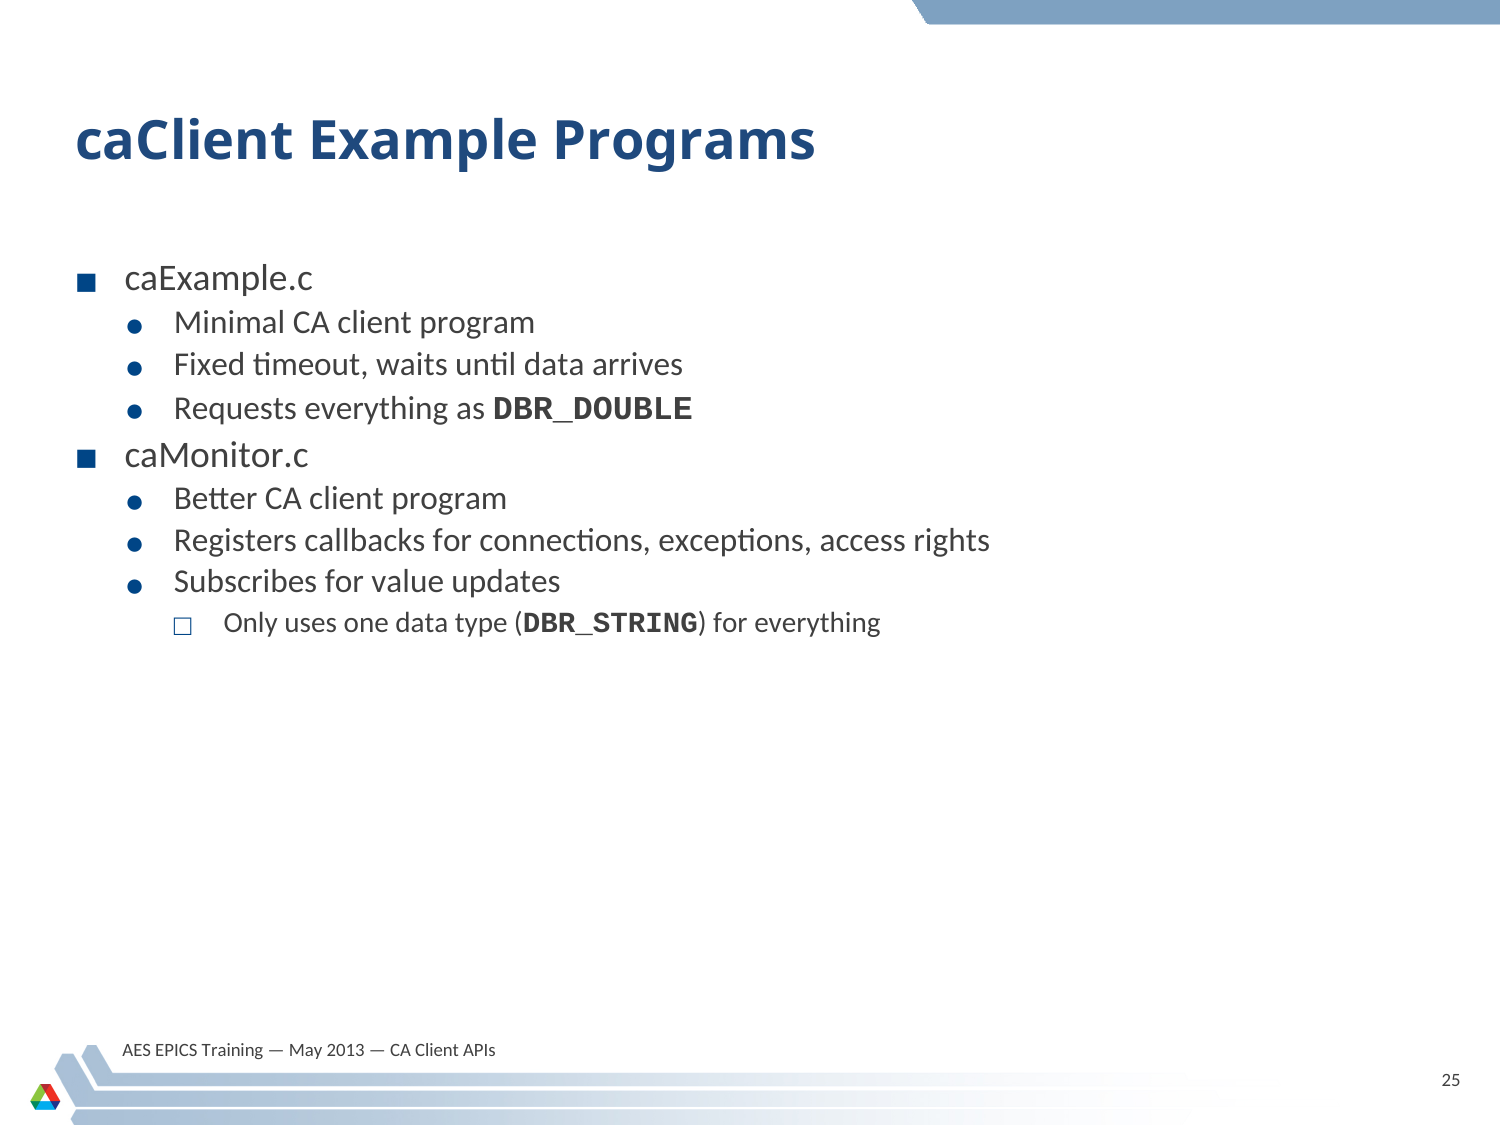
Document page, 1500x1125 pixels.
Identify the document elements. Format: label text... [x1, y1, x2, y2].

list caExample.c Minimal CA client program Fixed timeout, waits until data arrives Requests everything as DBR_DOUBLE caMonitor.c Better CA client program Registers callbacks for connections, exceptions, access rights Subscribes for value updates Only uses one data type (DBR_STRING) for everything [75, 262, 1426, 703]
picture [0, 1037, 1500, 1125]
picture [0, 0, 1500, 26]
title caClient Example Programs [75, 107, 1426, 171]
